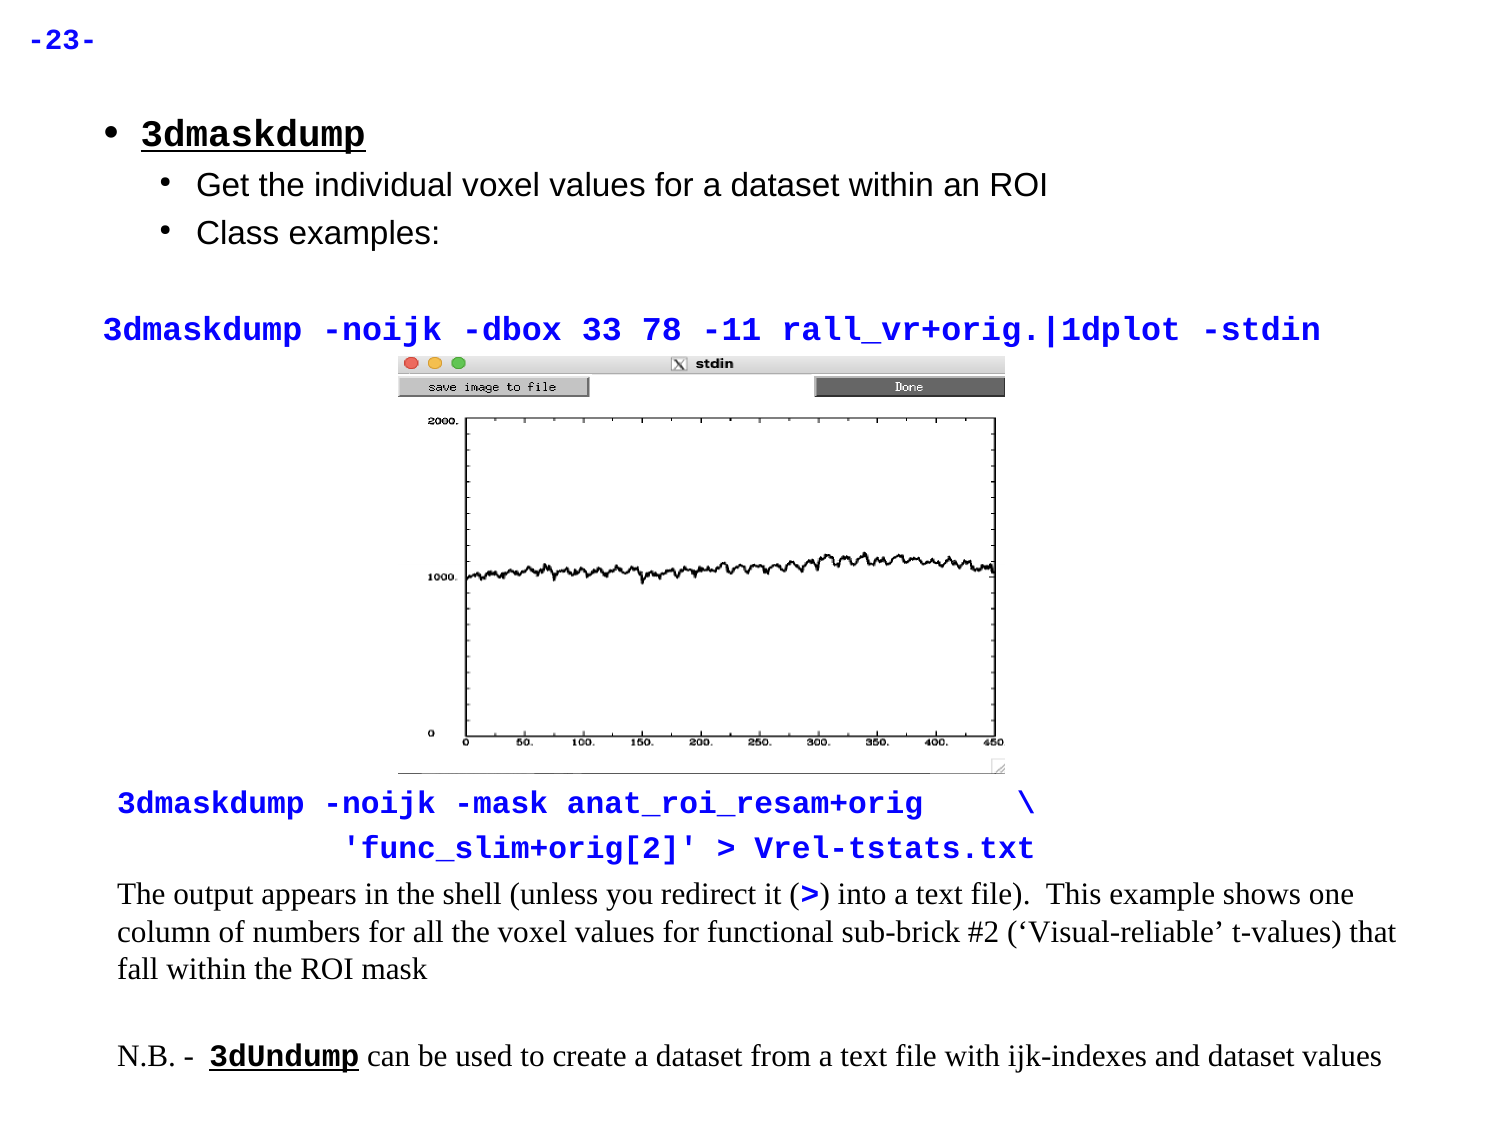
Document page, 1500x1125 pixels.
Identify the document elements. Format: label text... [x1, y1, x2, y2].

text_box 3dmaskdump -noijk -mask anat_roi_resam+orig \ 'func_slim+orig[2]' > Vrel-tstats.txt The output appears in the shell (unless you redirect it (>) into a text file). This example shows one column of numbers for all the voxel values for functional sub-brick #2 (‘Visual-reliable’ t-values) that fall within the ROI mask N.B. - 3dUndump can be used to create a dataset from a text file with ijk-indexes and dataset values [102, 774, 1432, 1124]
list 3dmaskdump Get the individual voxel values for a dataset within an ROI Class examples: 3dmaskdump -noijk -dbox 33 78 -11 rall_vr+orig.|1dplot -stdin [87, 106, 1463, 418]
picture [398, 356, 1005, 774]
